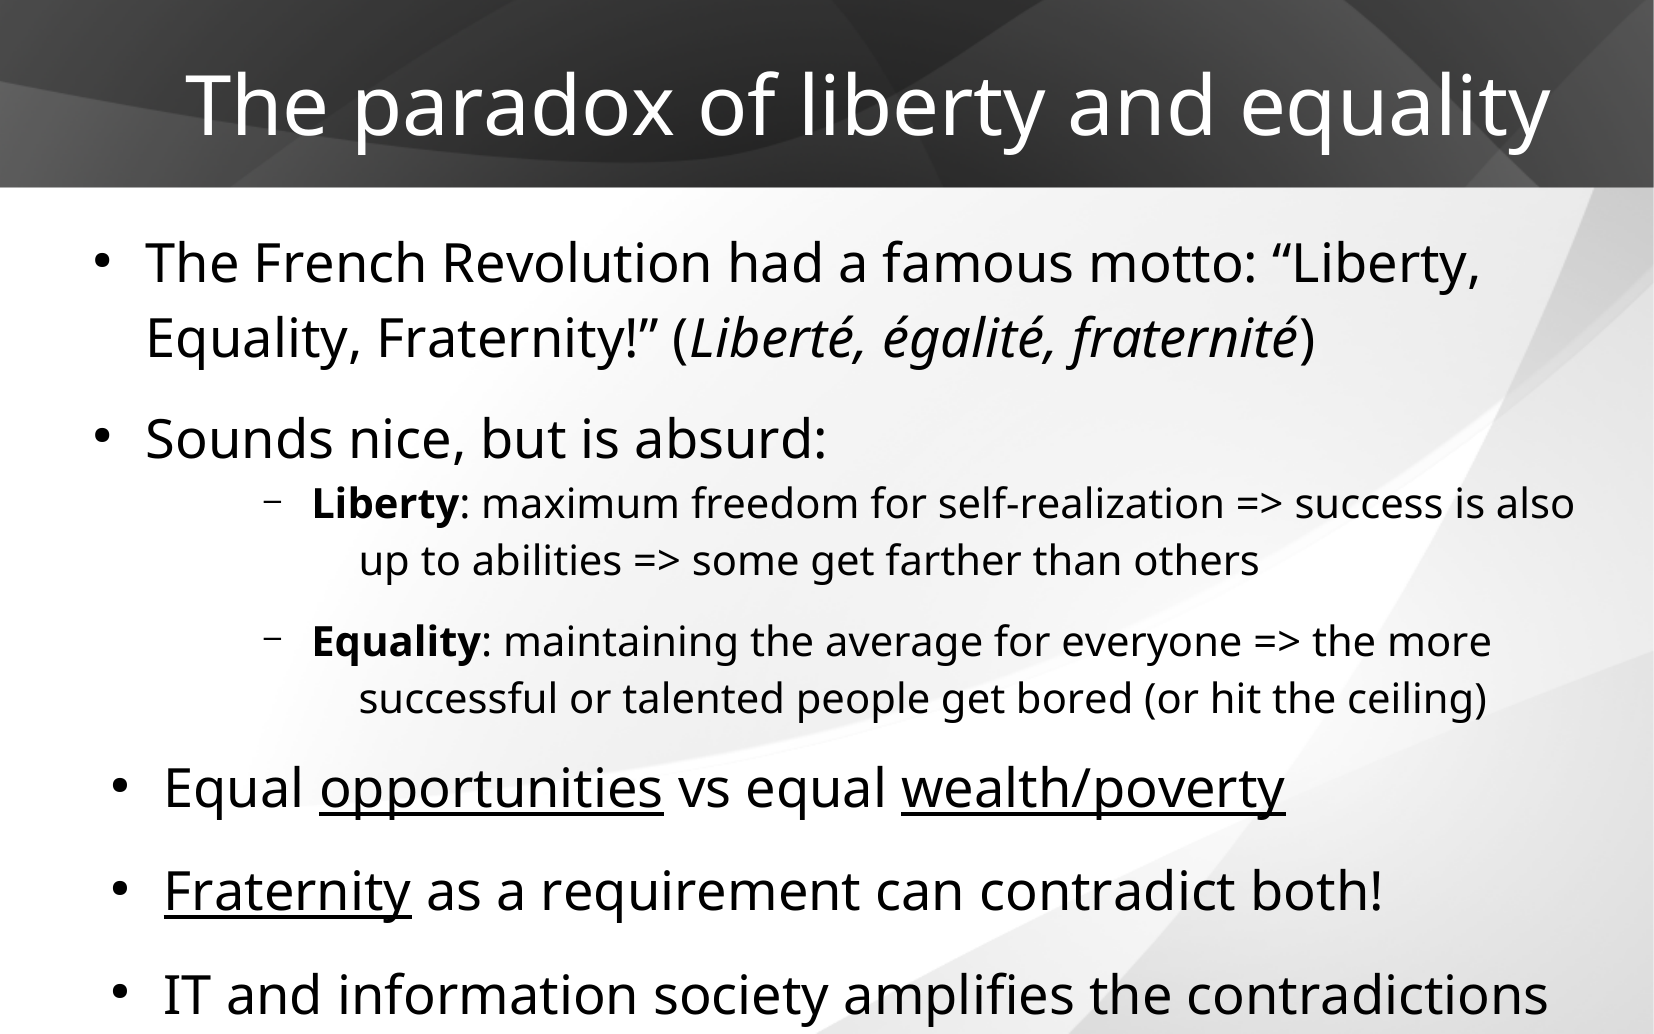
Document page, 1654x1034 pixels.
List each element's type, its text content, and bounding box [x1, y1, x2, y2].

picture [0, 0, 1654, 1034]
title The paradox of liberty and equality [124, 0, 1613, 208]
list The French Revolution had a famous motto: “Liberty, Equality, Fraternity!” (Liberté, égalité, fraternité) Sounds nice, but is absurd: Liberty: maximum freedom for self-realization => success is also up to abilities => some get farther than others Equality: maintaining the average for everyone => the more successful or talented people get bored (or hit the ceiling) Equal opportunities vs equal wealth/poverty Fraternity as a requirement can contradict both! IT and information society amplifies the contradictions [75, 225, 1613, 1013]
